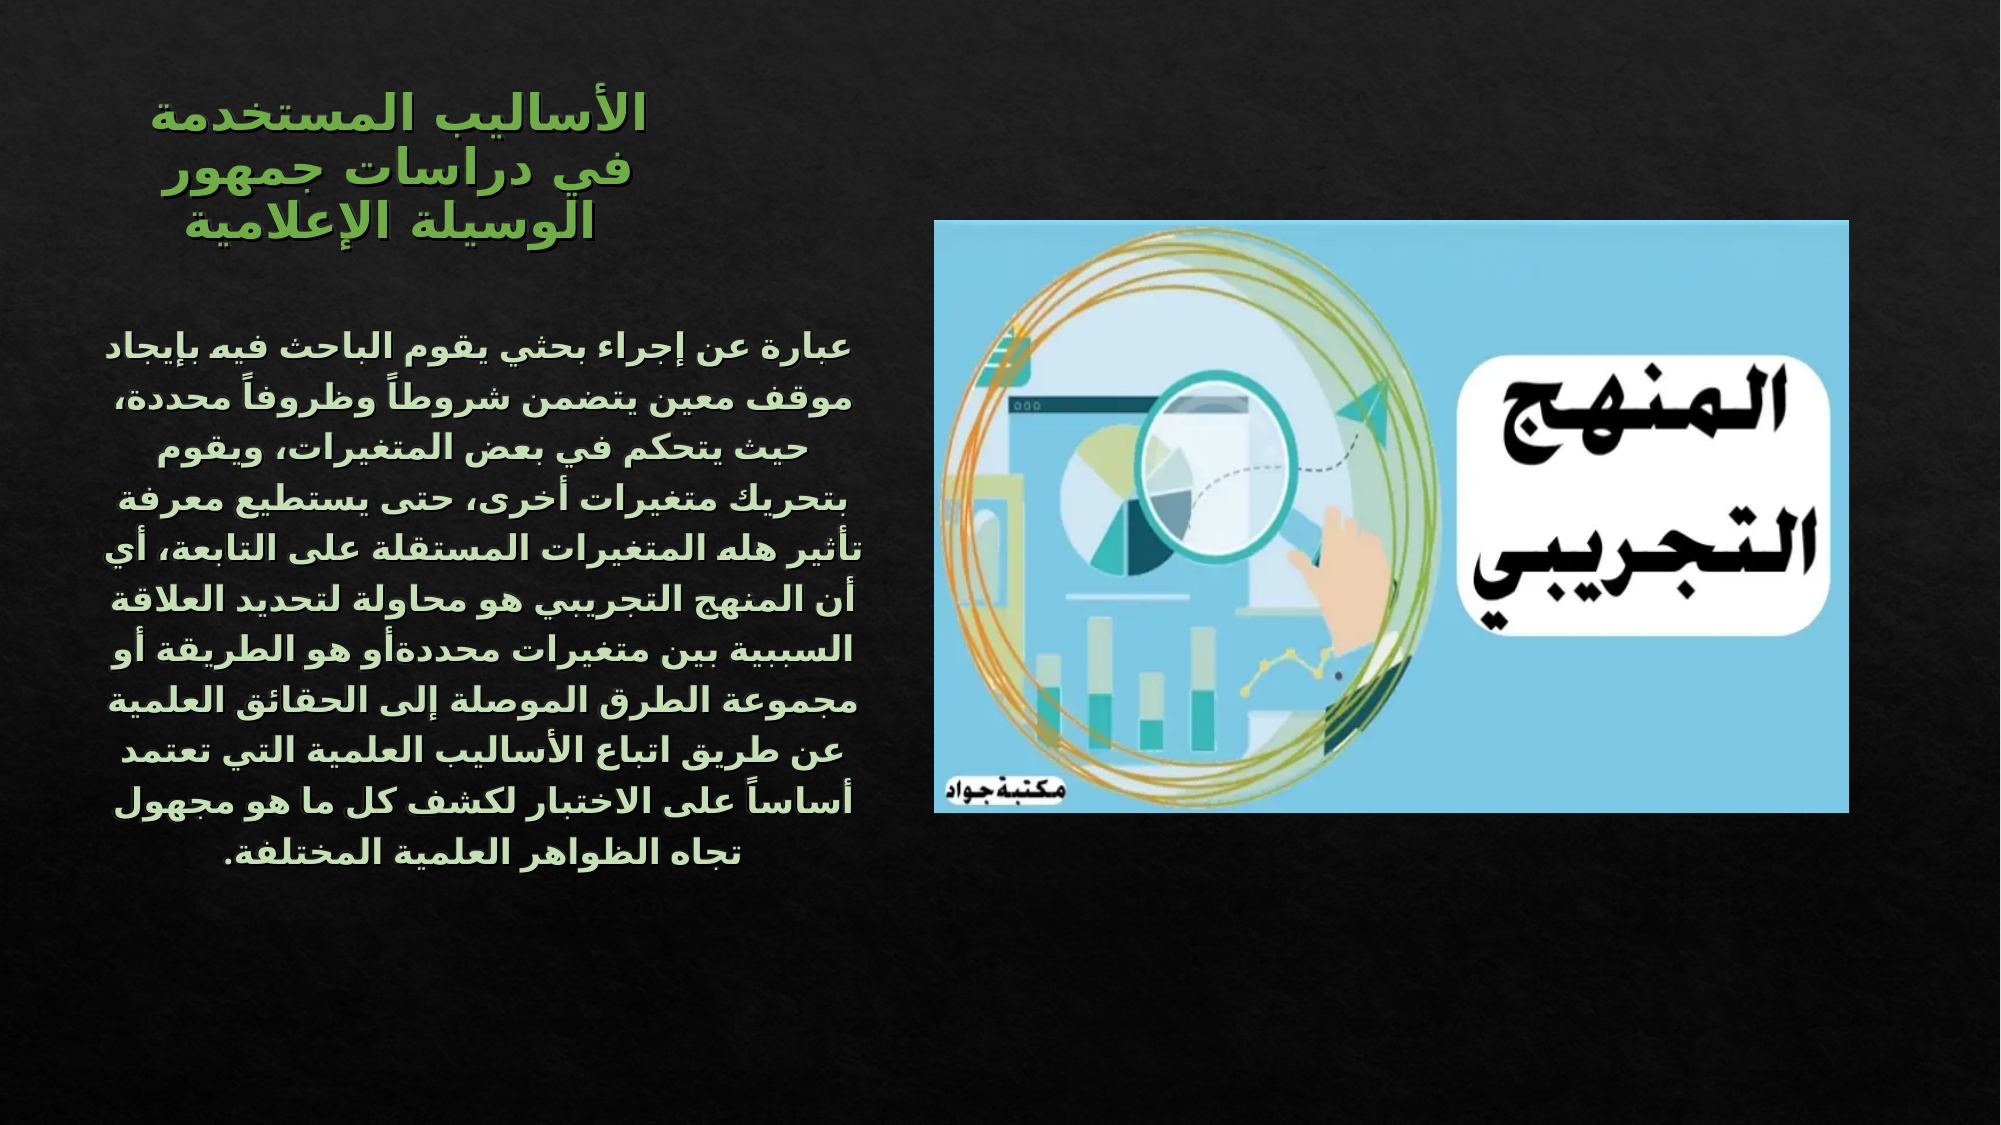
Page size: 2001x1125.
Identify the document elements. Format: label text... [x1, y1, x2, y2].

picture [934, 220, 1849, 813]
title الأساليب المستخدمة في دراسات جمهور الوسيلة الإعلامية [95, 65, 704, 258]
list عبارة عن إجراء بحثي يقوم الباحث فيه بإيجاد موقف معين يتضمن شروطاً وظروفاً محددة، حيث يتحكم في بعض المتغيرات، ويقوم بتحريك متغيرات أخرى، حتى يستطيع معرفة تأثير هله المتغيرات المستقلة على التابعة، أي أن المنهج التجريبي هو محاولة لتحديد العلاقة السببية بين متغيرات محددةأو هو الطريقة أو مجموعة الطرق الموصلة إلى الحقائق العلمية عن طريق اتباع الأساليب العلمية التي تعتمد أساساً على الاختبار لكشف كل ما هو مجهول تجاه الظواهر العلمية المختلفة. [87, 307, 880, 934]
